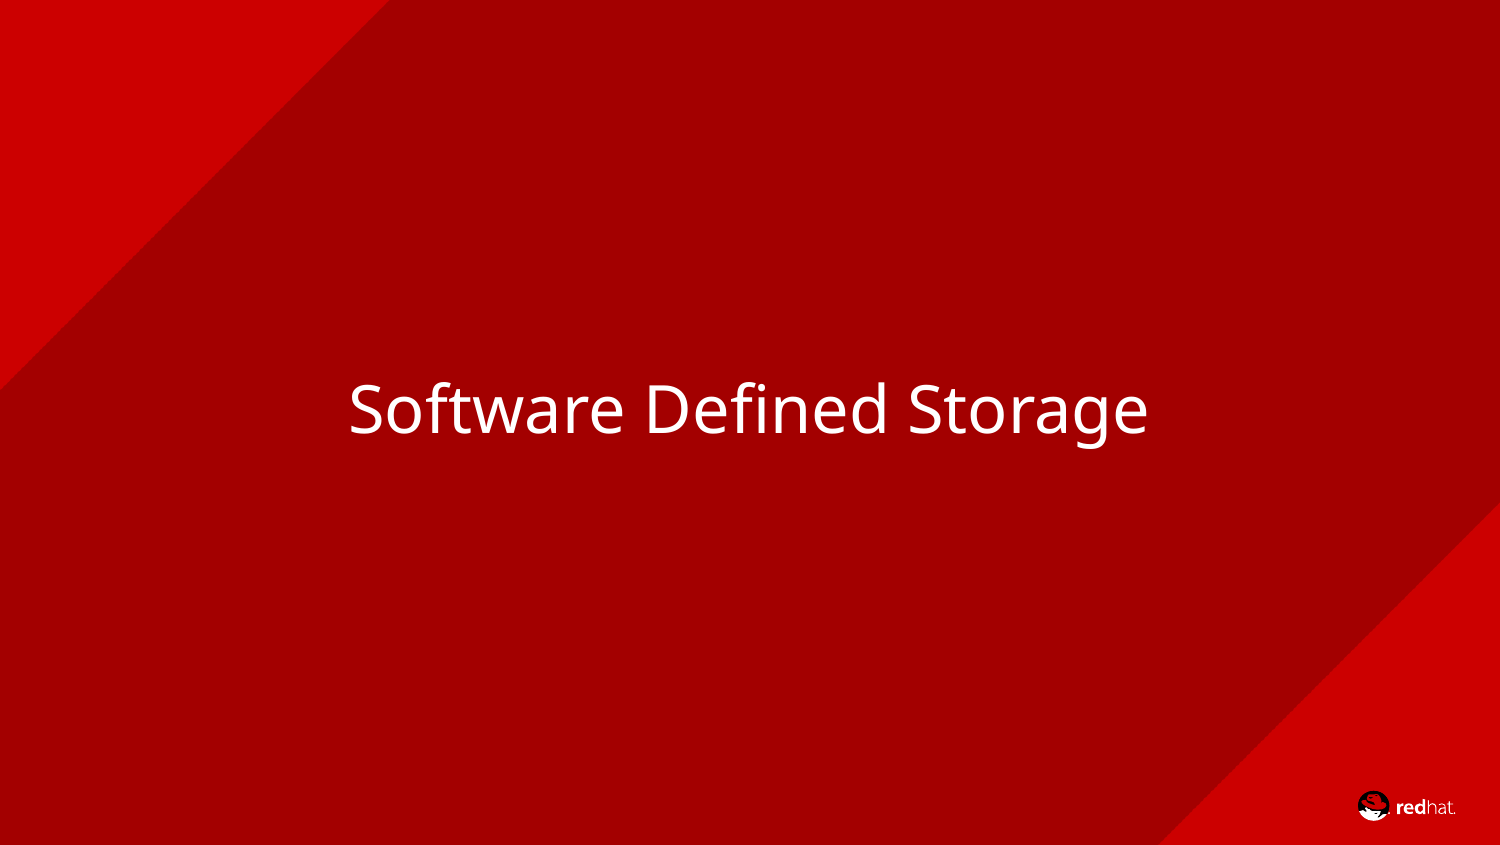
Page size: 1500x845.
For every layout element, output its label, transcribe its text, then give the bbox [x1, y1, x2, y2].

title Software Defined Storage [112, 330, 1388, 486]
picture [0, 0, 1500, 845]
